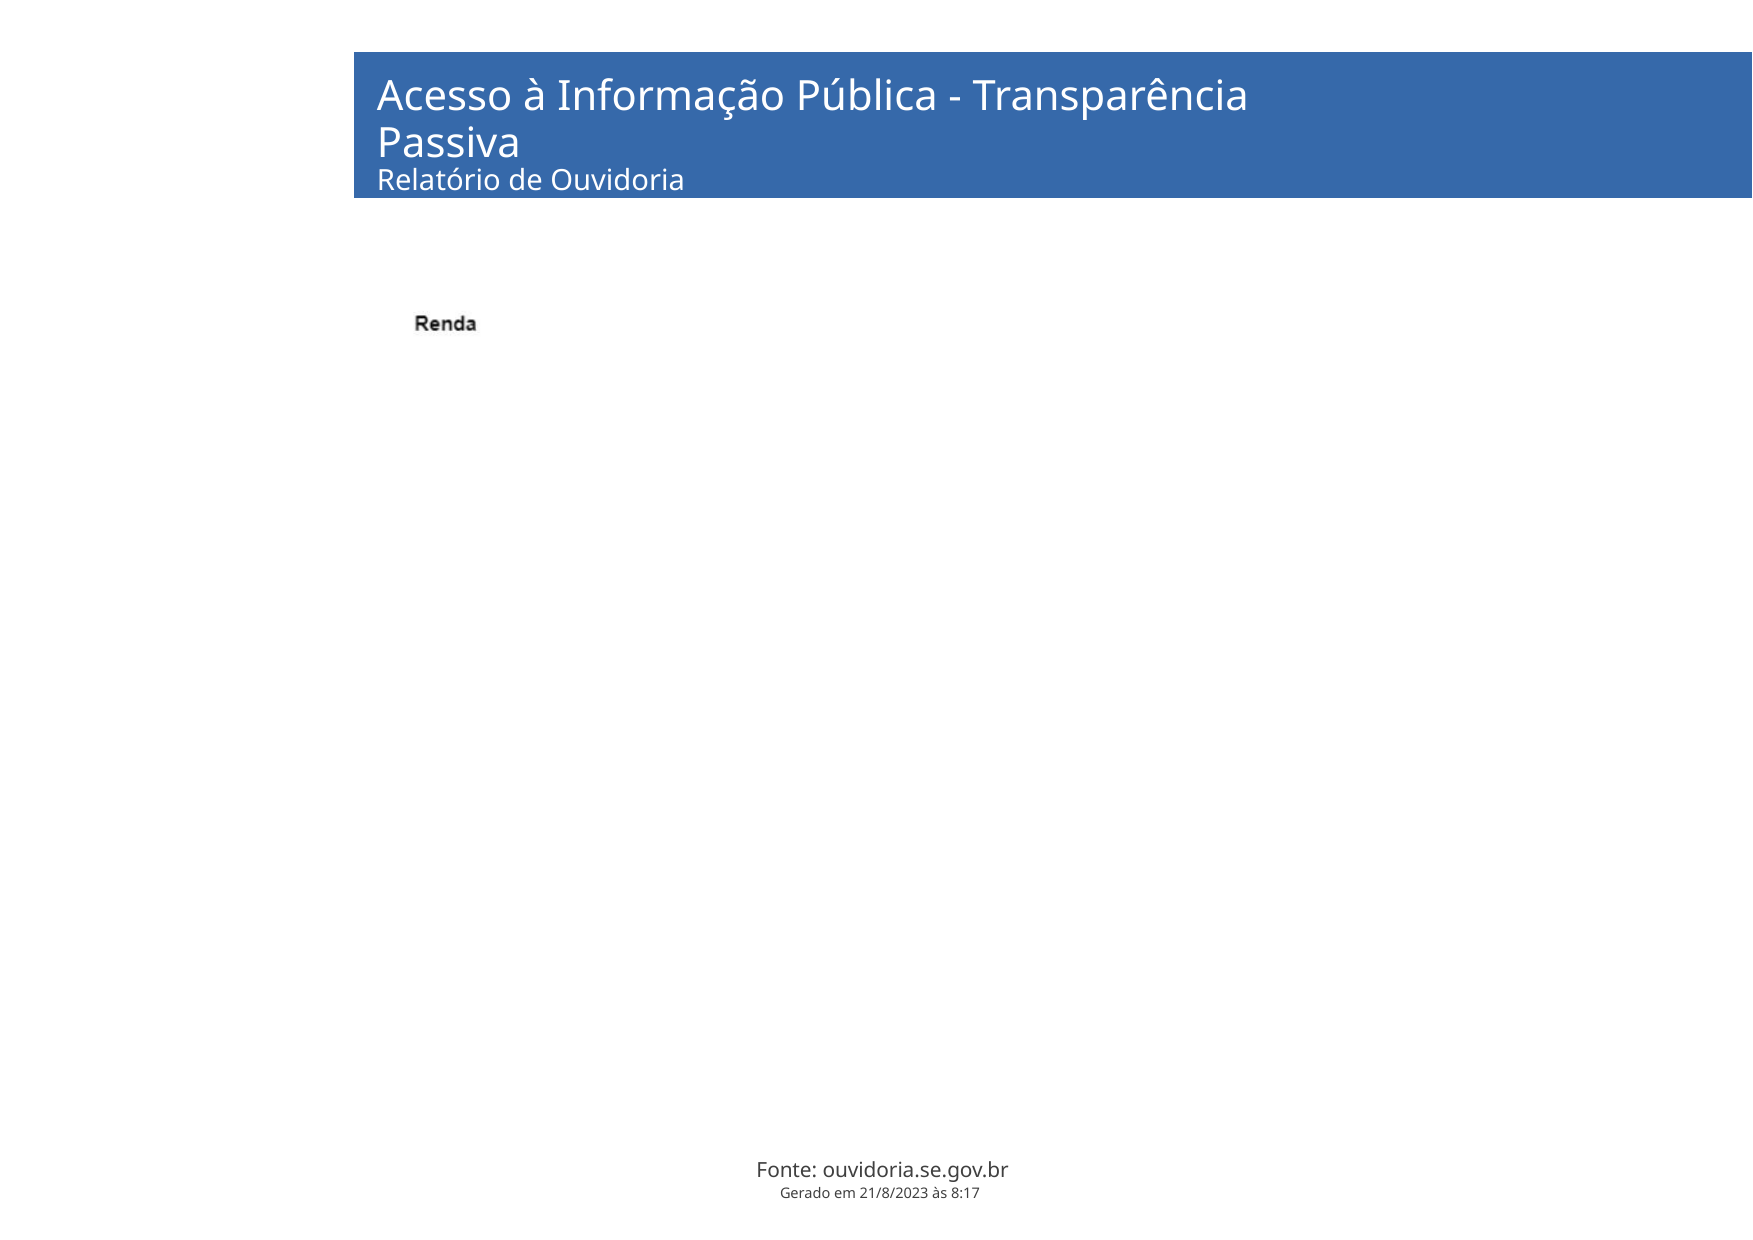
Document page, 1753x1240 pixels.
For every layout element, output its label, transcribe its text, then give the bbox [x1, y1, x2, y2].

text_box [155, 211, 1599, 1028]
text_box Fonte: ouvidoria.se.gov.br [756, 1158, 1023, 1182]
text_box [354, 52, 1752, 198]
text_box Gerado em 21/8/2023 às 8:17 [780, 1184, 999, 1202]
text_box Acesso à Informação Pública - Transparência Passiva Relatório de Ouvidoria SETUR - Julho a Julho de 2023 [376, 72, 1403, 228]
